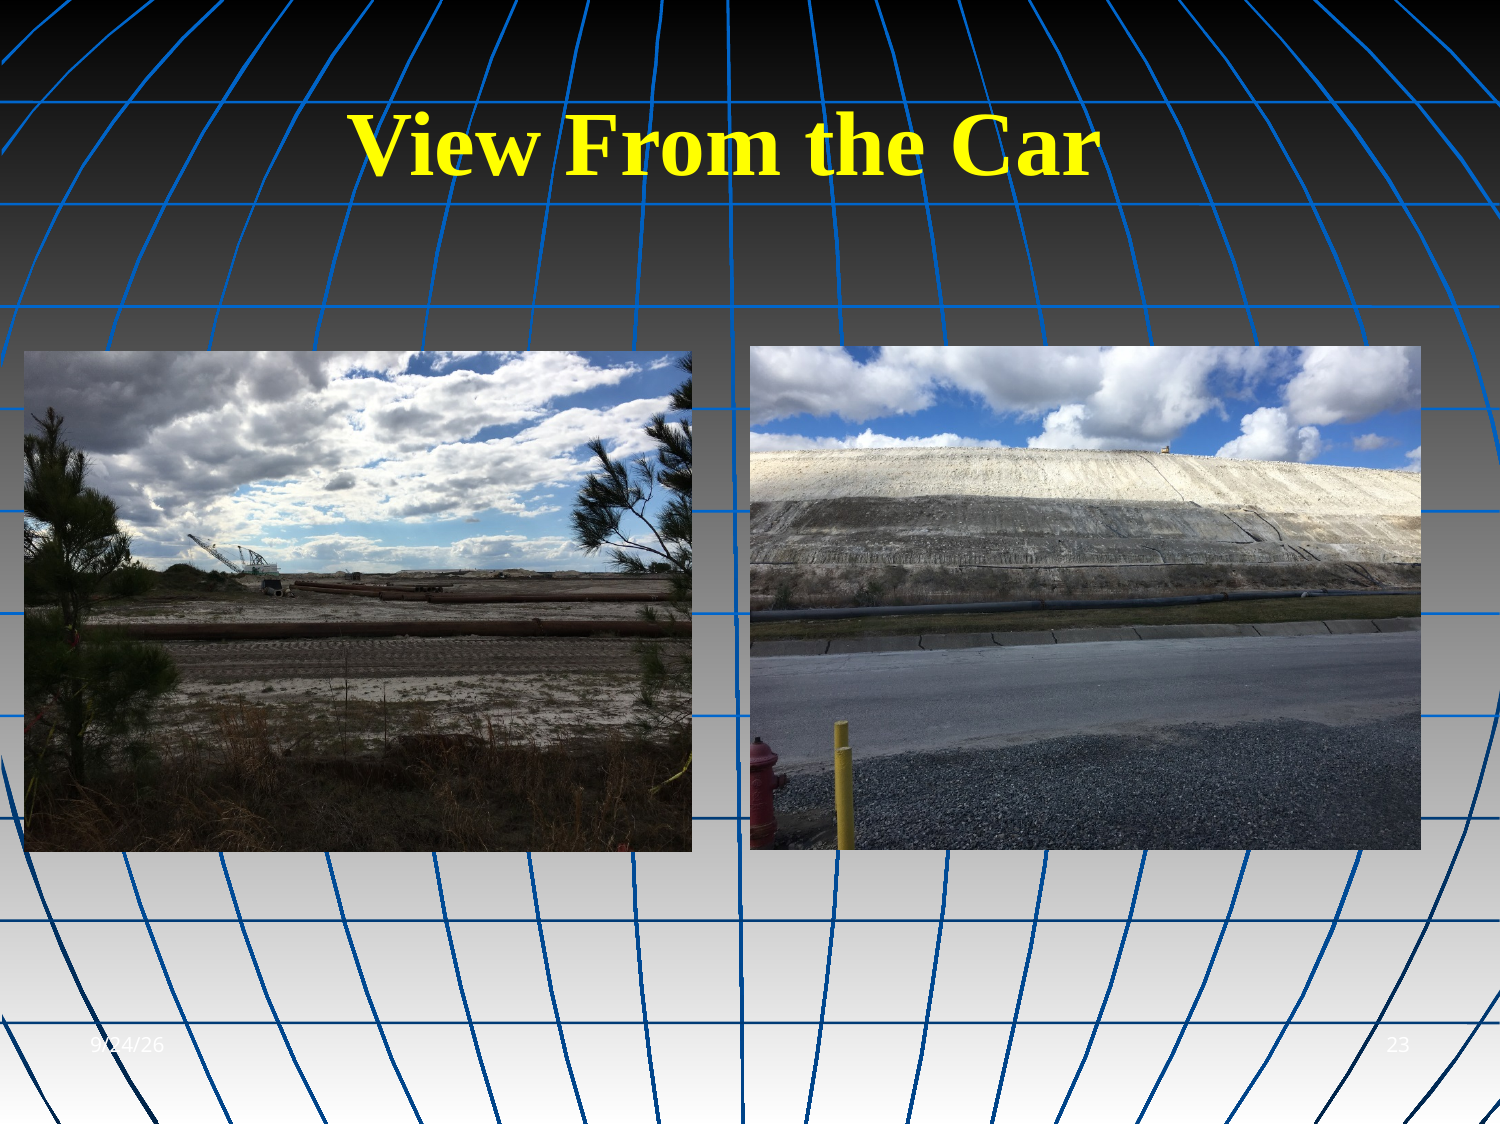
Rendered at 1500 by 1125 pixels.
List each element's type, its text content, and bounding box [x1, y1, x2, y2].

slide_number 6/27/17 [75, 1024, 425, 1100]
picture [24, 351, 692, 852]
title View From the Car [275, 45, 1175, 233]
slide_number <number> [1074, 1024, 1425, 1100]
picture [750, 346, 1421, 850]
